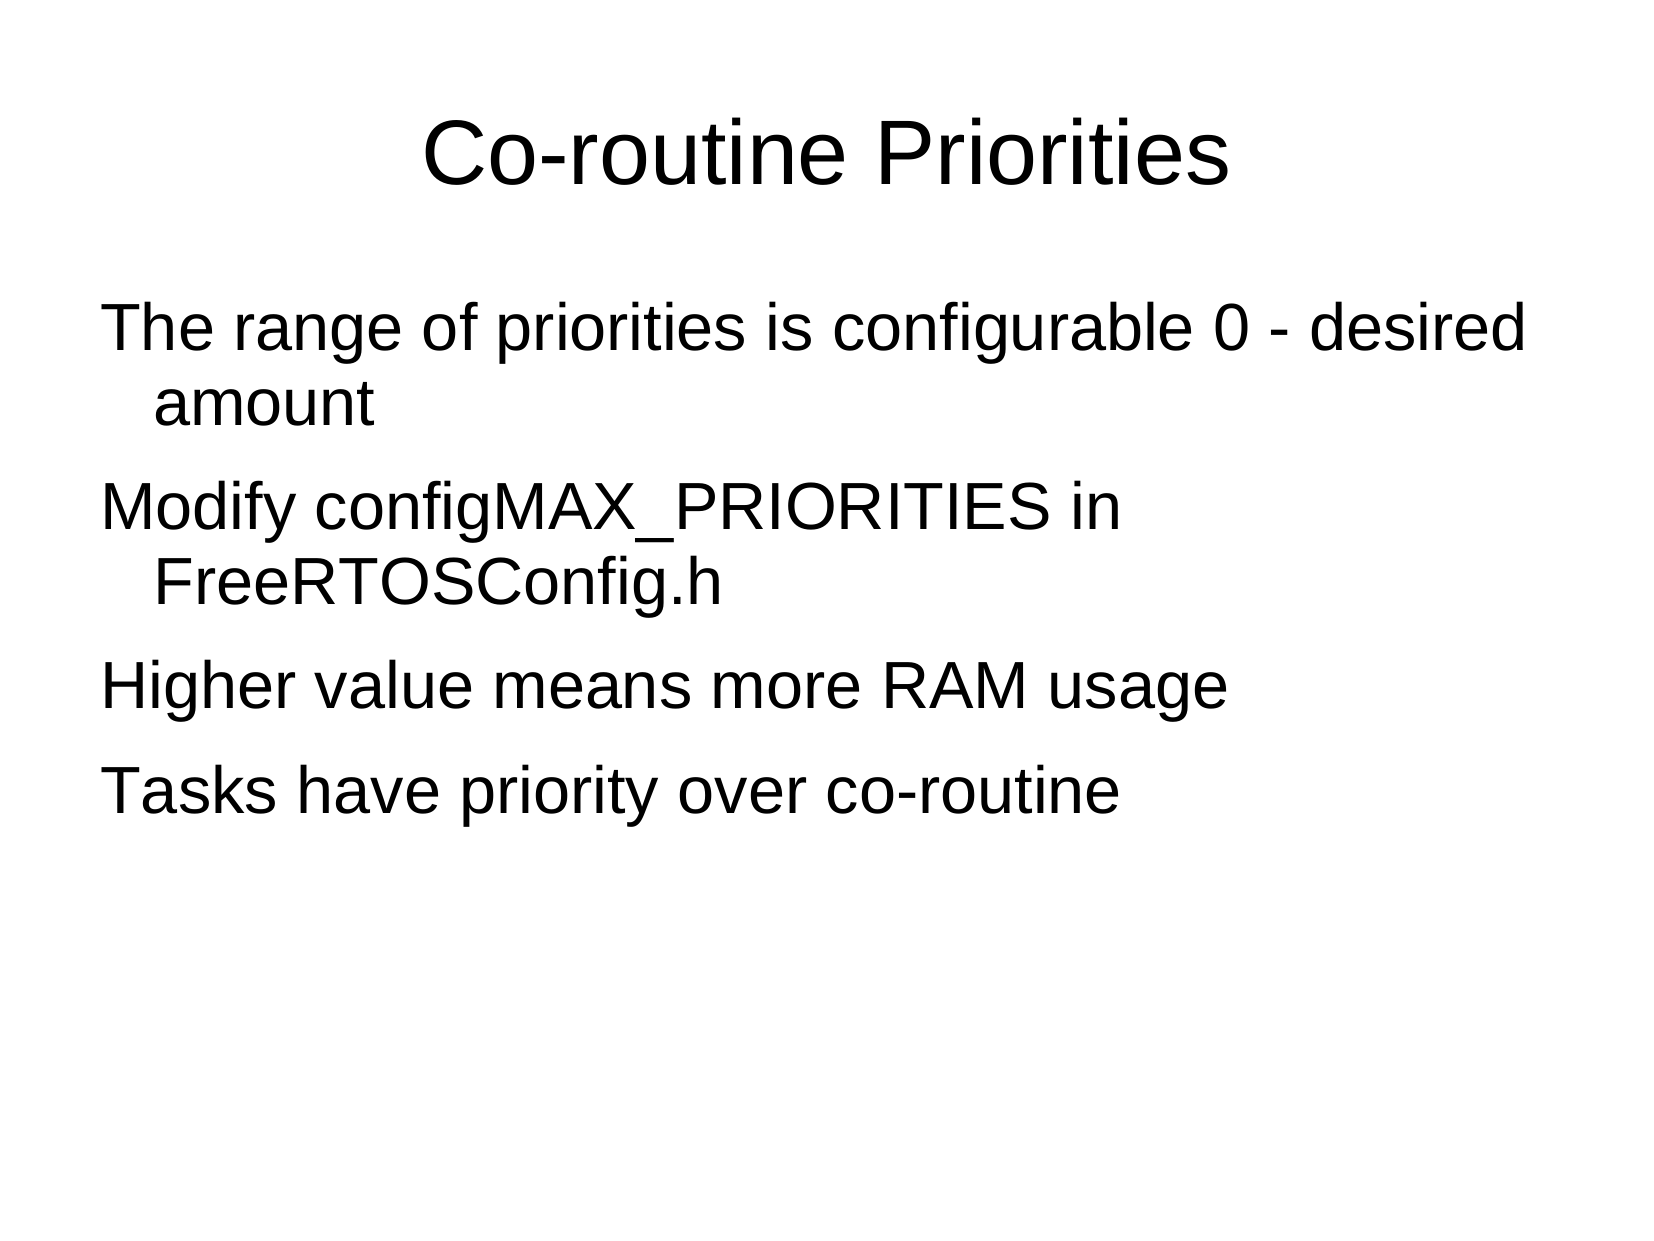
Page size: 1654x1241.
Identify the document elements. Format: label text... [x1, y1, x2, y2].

title Co-routine Priorities [82, 49, 1571, 257]
list The range of priorities is configurable 0 - desired amount Modify configMAX_PRIORITIES in FreeRTOSConfig.h Higher value means more RAM usage Tasks have priority over co-routine [82, 290, 1571, 1109]
